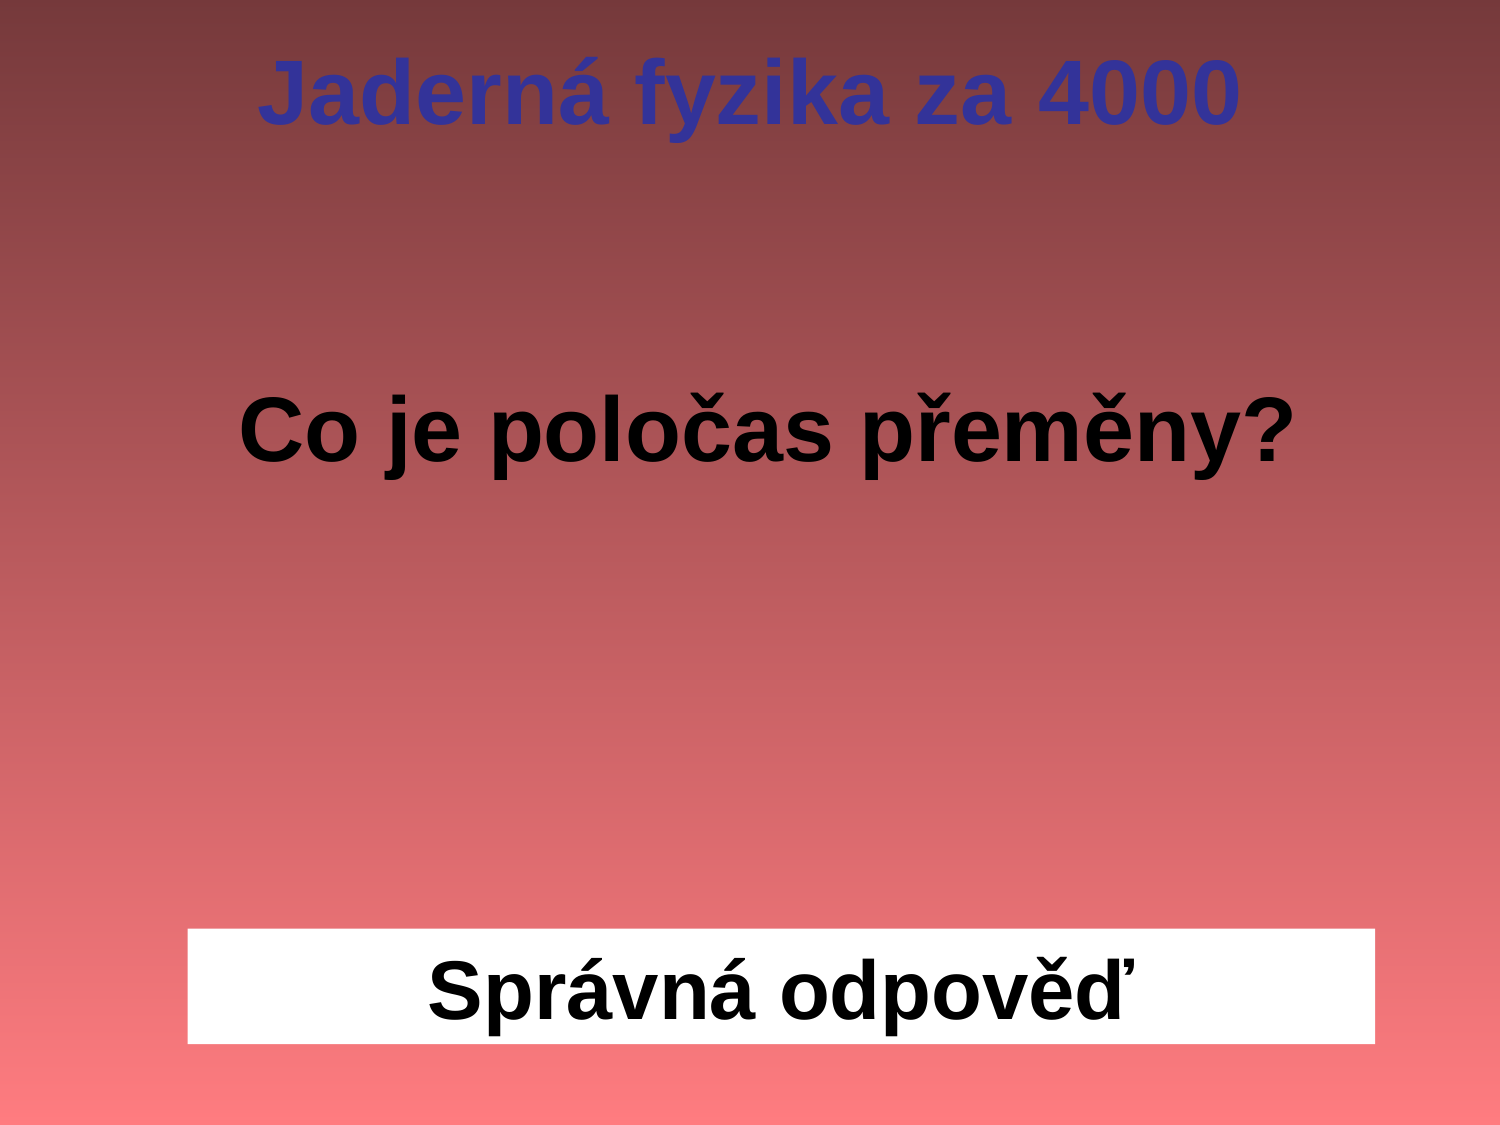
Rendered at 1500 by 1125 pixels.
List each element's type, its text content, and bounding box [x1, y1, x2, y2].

text_box Jaderná fyzika za 4000 [0, 24, 1500, 151]
text_box Co je poločas přeměny? [112, 361, 1426, 488]
text_box Správná odpověď [187, 928, 1376, 1045]
